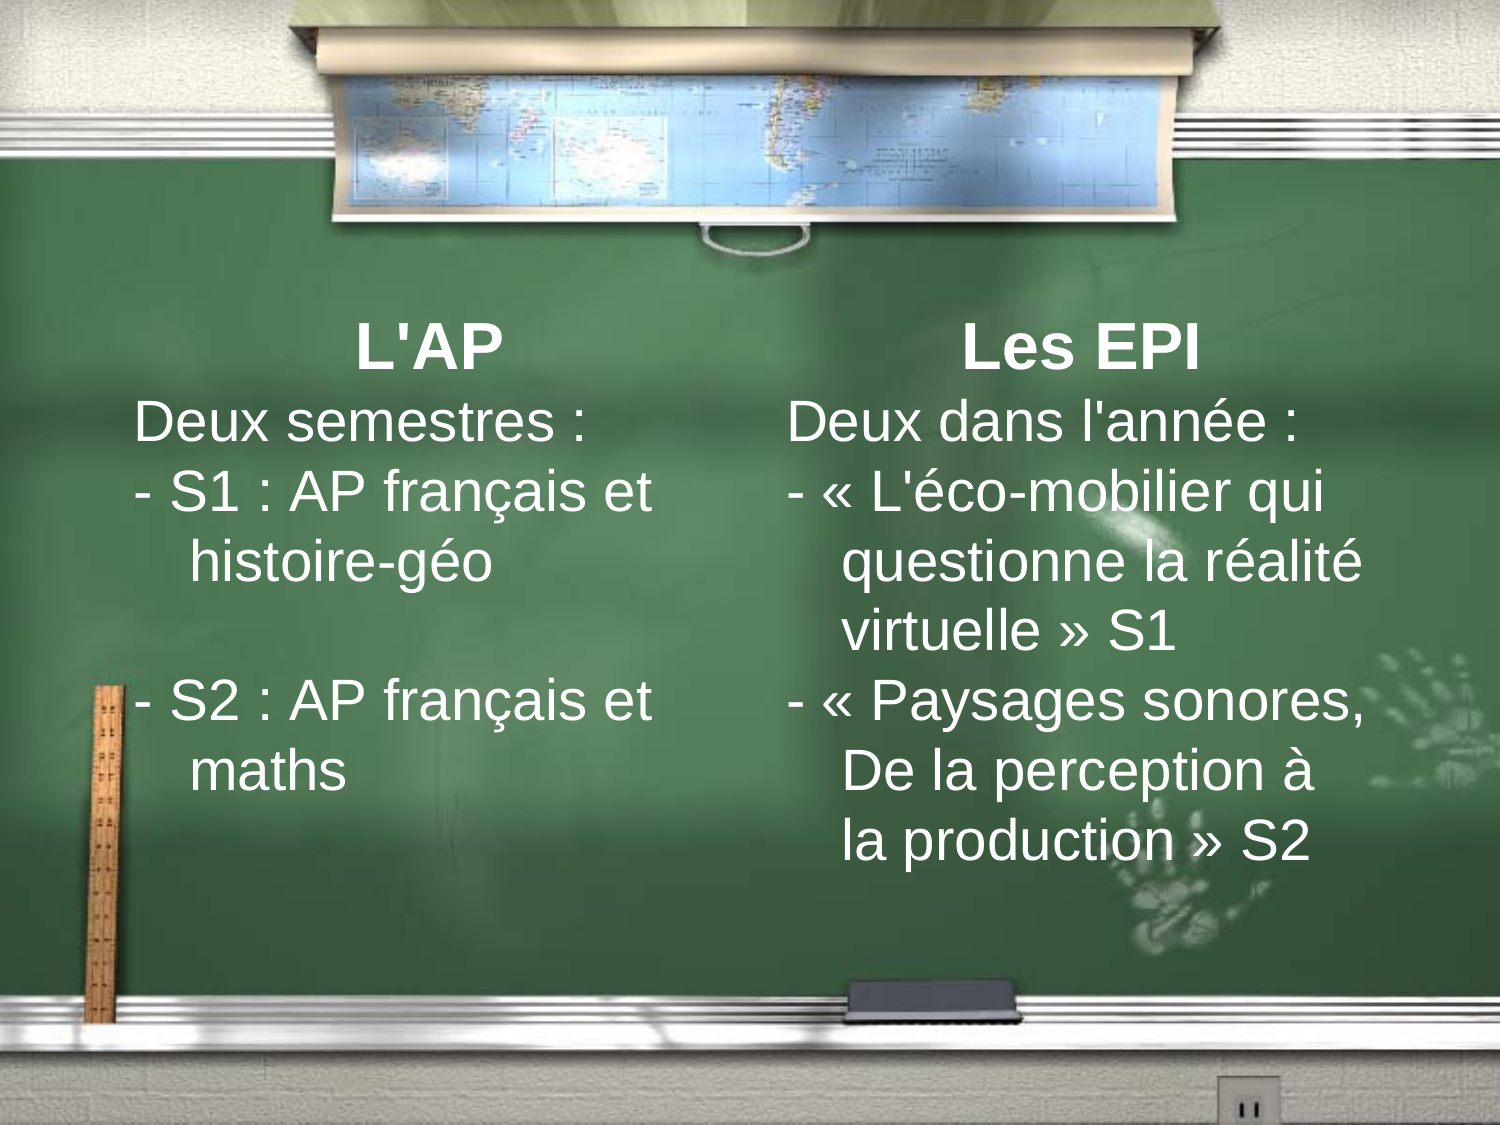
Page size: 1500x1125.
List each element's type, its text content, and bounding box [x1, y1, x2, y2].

picture [0, 0, 1500, 1125]
list Les EPI Deux dans l'année : - « L'éco-mobilier qui questionne la réalité virtuelle » S1 - « Paysages sonores, De la perception à la production » S2 [770, 295, 1392, 901]
list L'AP Deux semestres : - S1 : AP français et histoire-géo - S2 : AP français et maths [118, 295, 740, 901]
